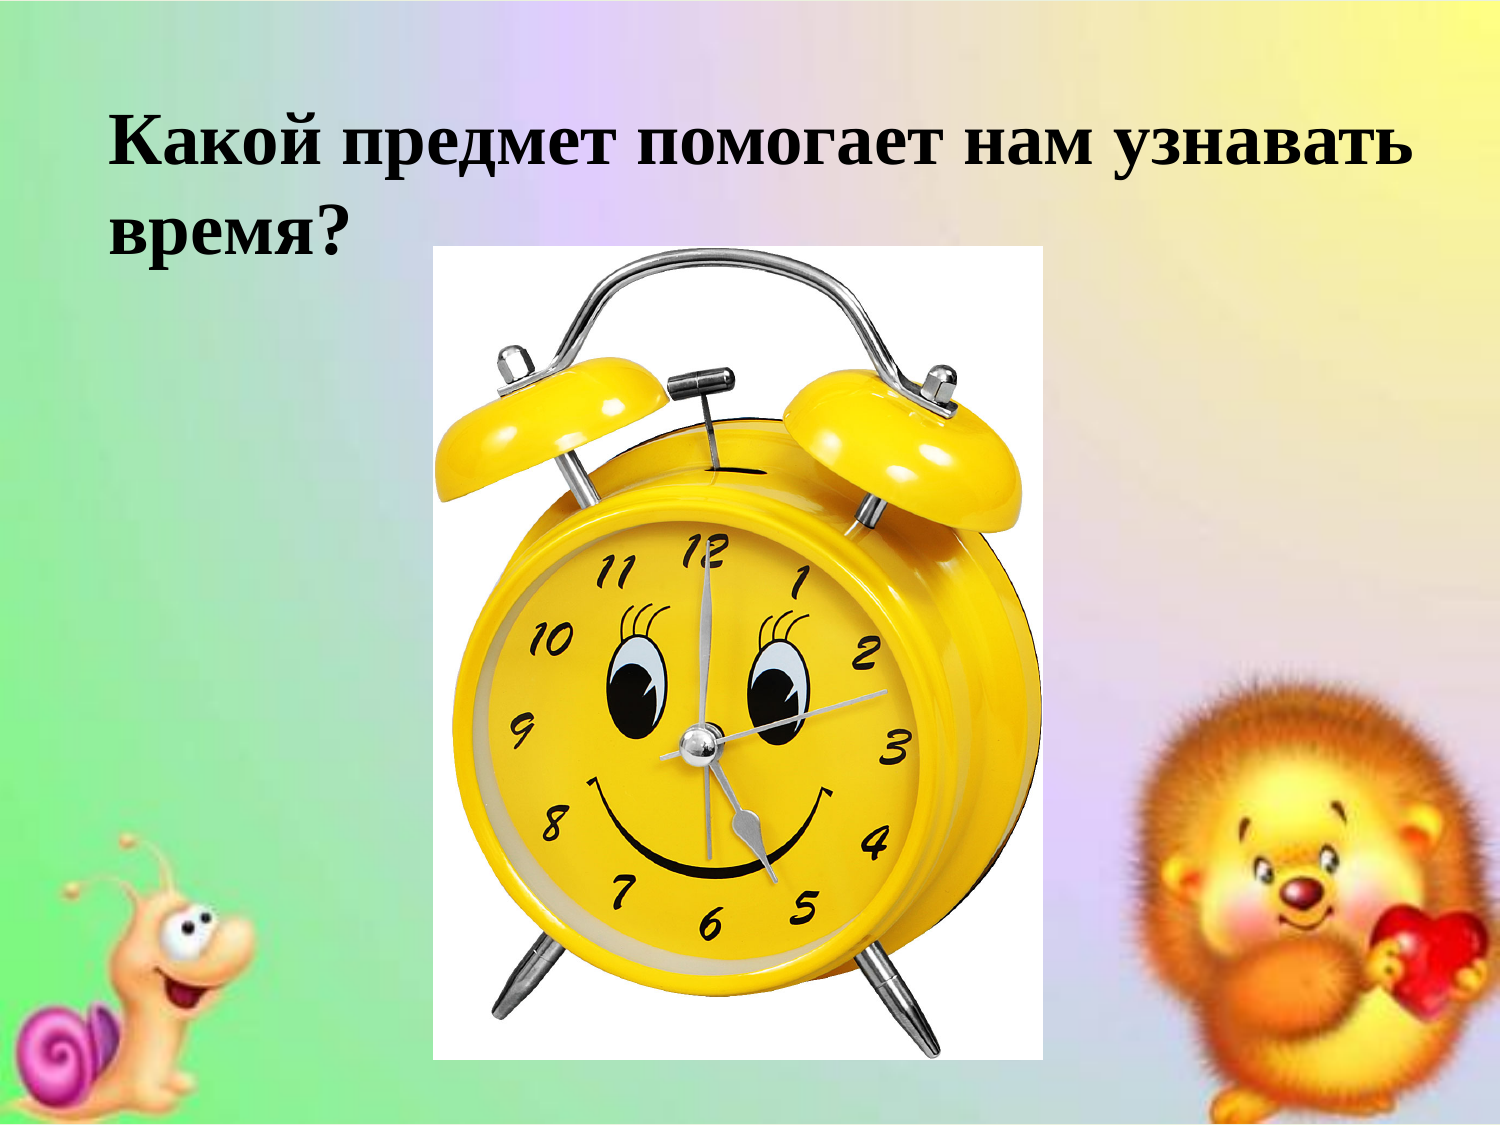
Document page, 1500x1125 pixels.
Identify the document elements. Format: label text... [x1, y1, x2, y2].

picture [0, 1, 1500, 1124]
text_box Какой предмет помогает нам узнавать время? [93, 81, 1465, 277]
